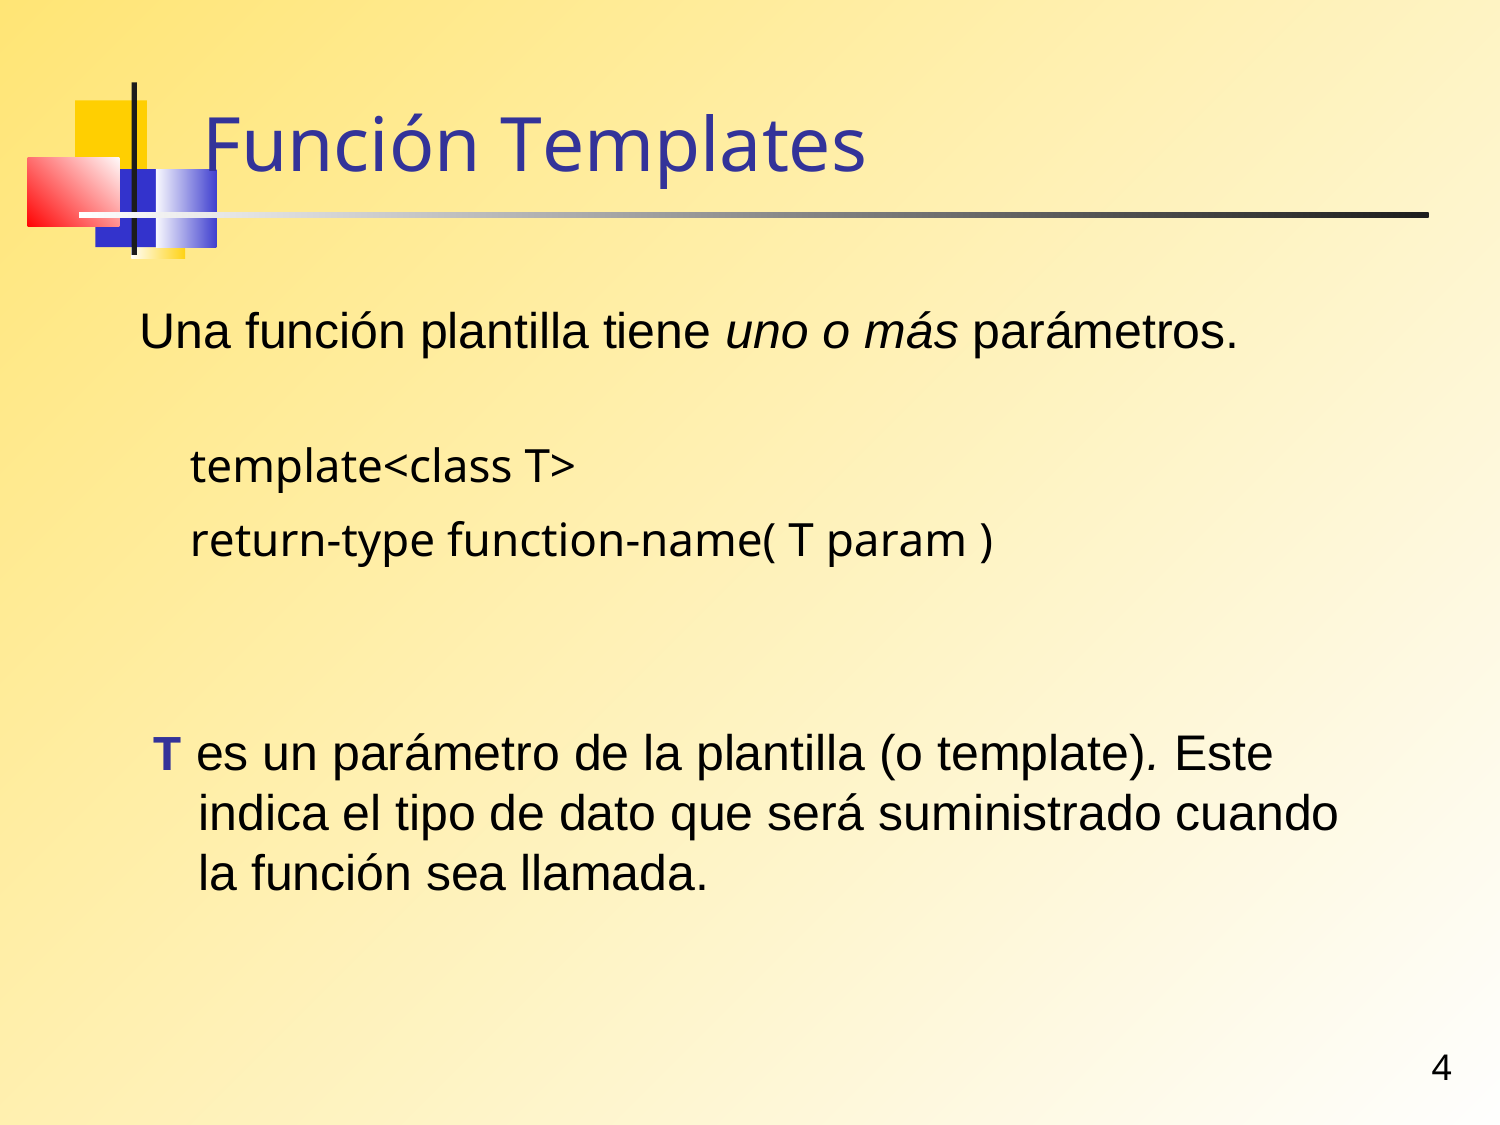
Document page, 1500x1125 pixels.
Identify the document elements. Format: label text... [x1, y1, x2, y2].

text_box T es un parámetro de la plantilla (o template). Este indica el tipo de dato que será suministrado cuando la función sea llamada. [137, 712, 1375, 908]
list template<class T> return-type function-name( T param )‏ [174, 424, 1425, 663]
text_box Una función plantilla tiene uno o más parámetros. [124, 291, 1363, 367]
title Función Templates [187, 37, 1466, 201]
